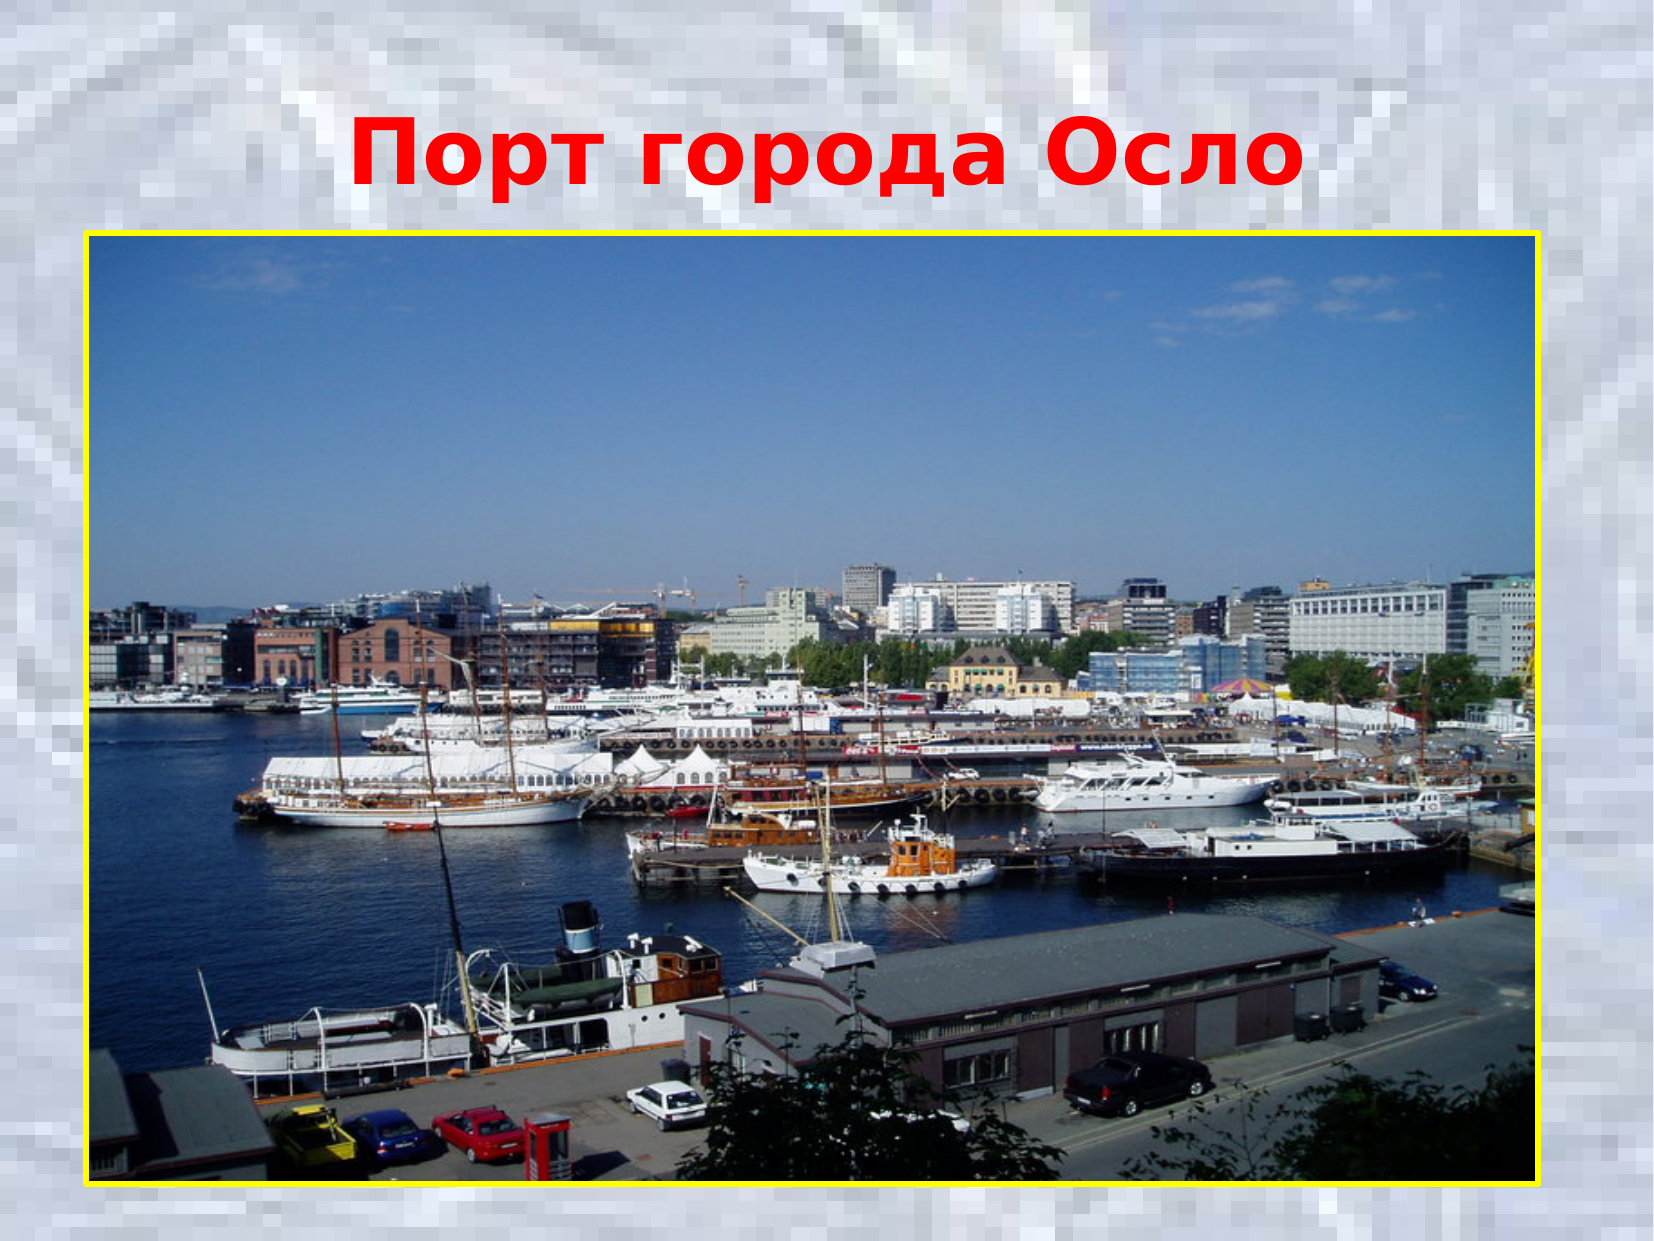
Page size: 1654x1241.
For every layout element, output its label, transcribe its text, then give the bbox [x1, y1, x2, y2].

title Порт города Осло [82, 56, 1571, 250]
picture [0, 0, 1654, 1241]
